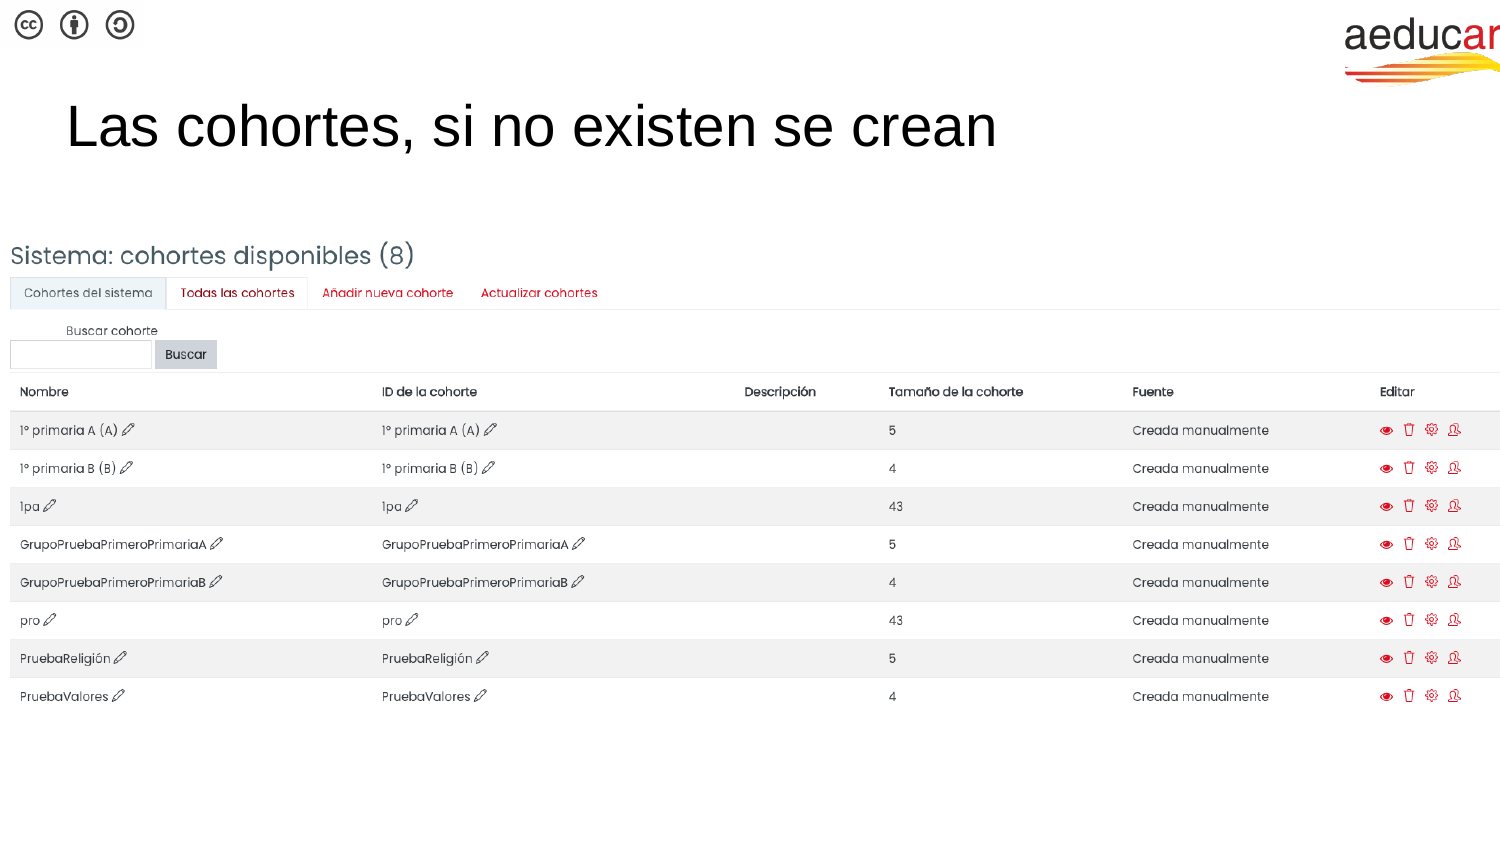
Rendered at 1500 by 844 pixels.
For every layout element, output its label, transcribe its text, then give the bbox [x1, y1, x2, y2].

picture [0, 233, 1500, 733]
title Las cohortes, si no existen se crean [51, 72, 1449, 167]
picture [1344, 0, 1500, 104]
picture [0, 0, 146, 48]
